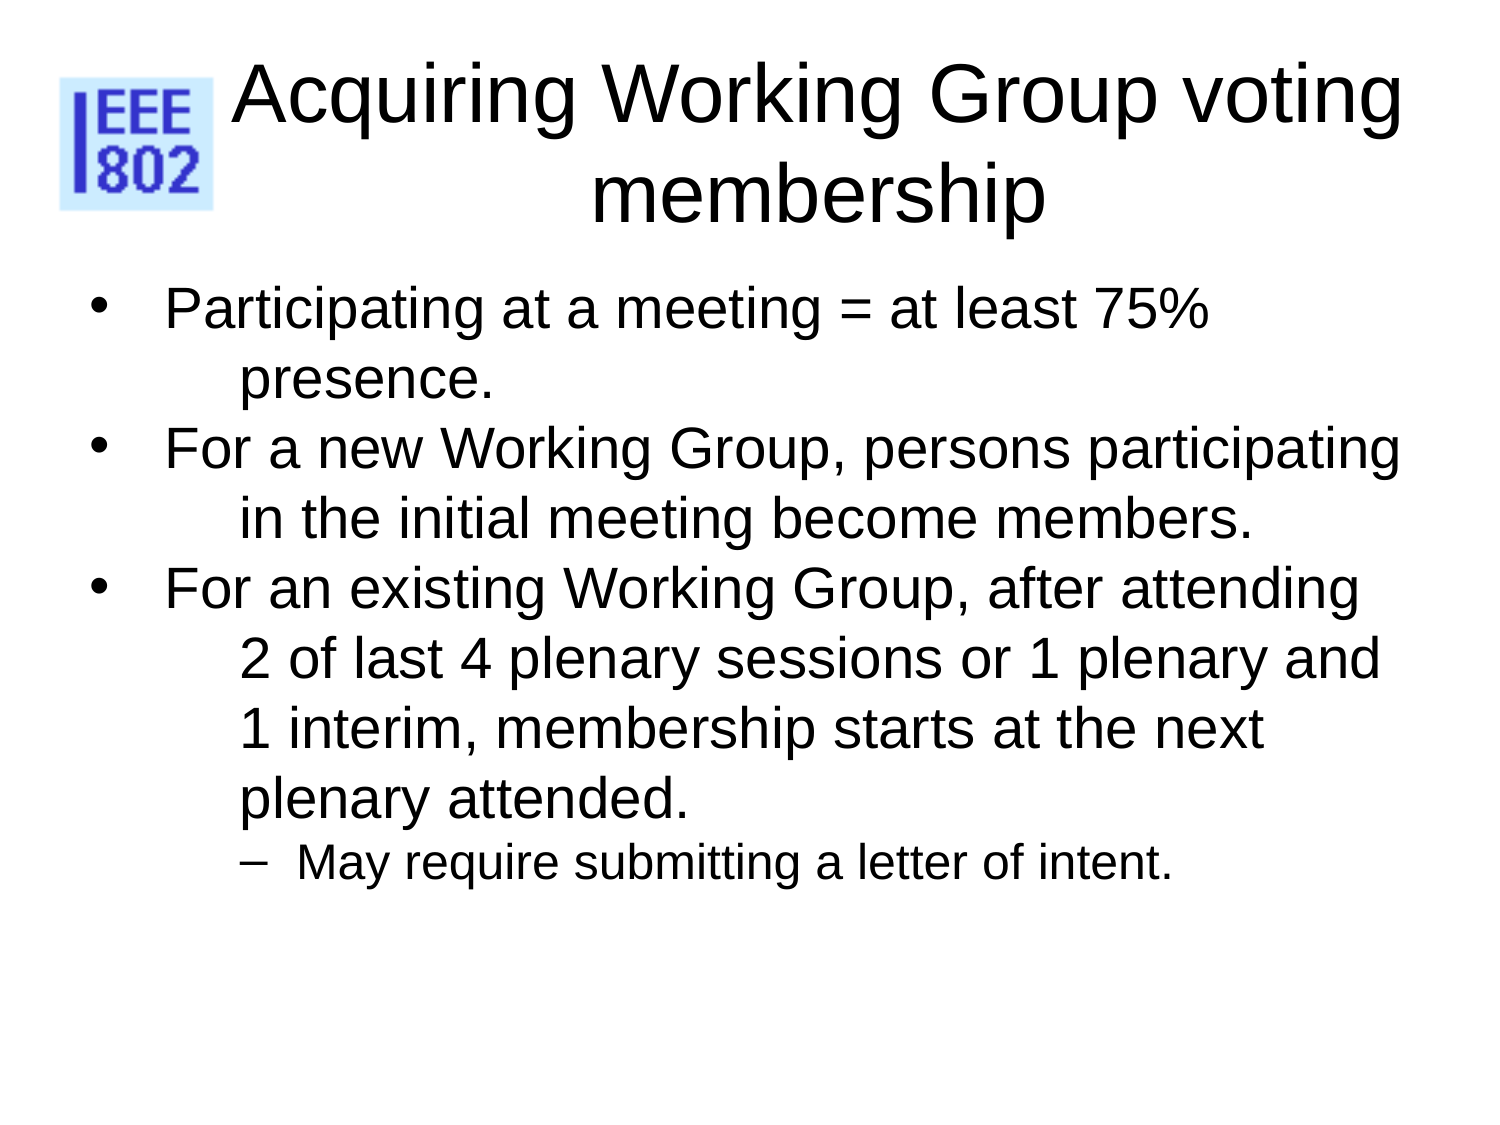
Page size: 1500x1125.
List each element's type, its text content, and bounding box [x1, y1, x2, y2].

text_box Participating at a meeting = at least 75% presence. For a new Working Group, persons participating in the initial meeting become members. For an existing Working Group, after attending 2 of last 4 plenary sessions or 1 plenary and 1 interim, membership starts at the next plenary attended. May require submitting a letter of intent. [75, 262, 1425, 1005]
text_box Acquiring Working Group voting membership [212, 31, 1425, 246]
